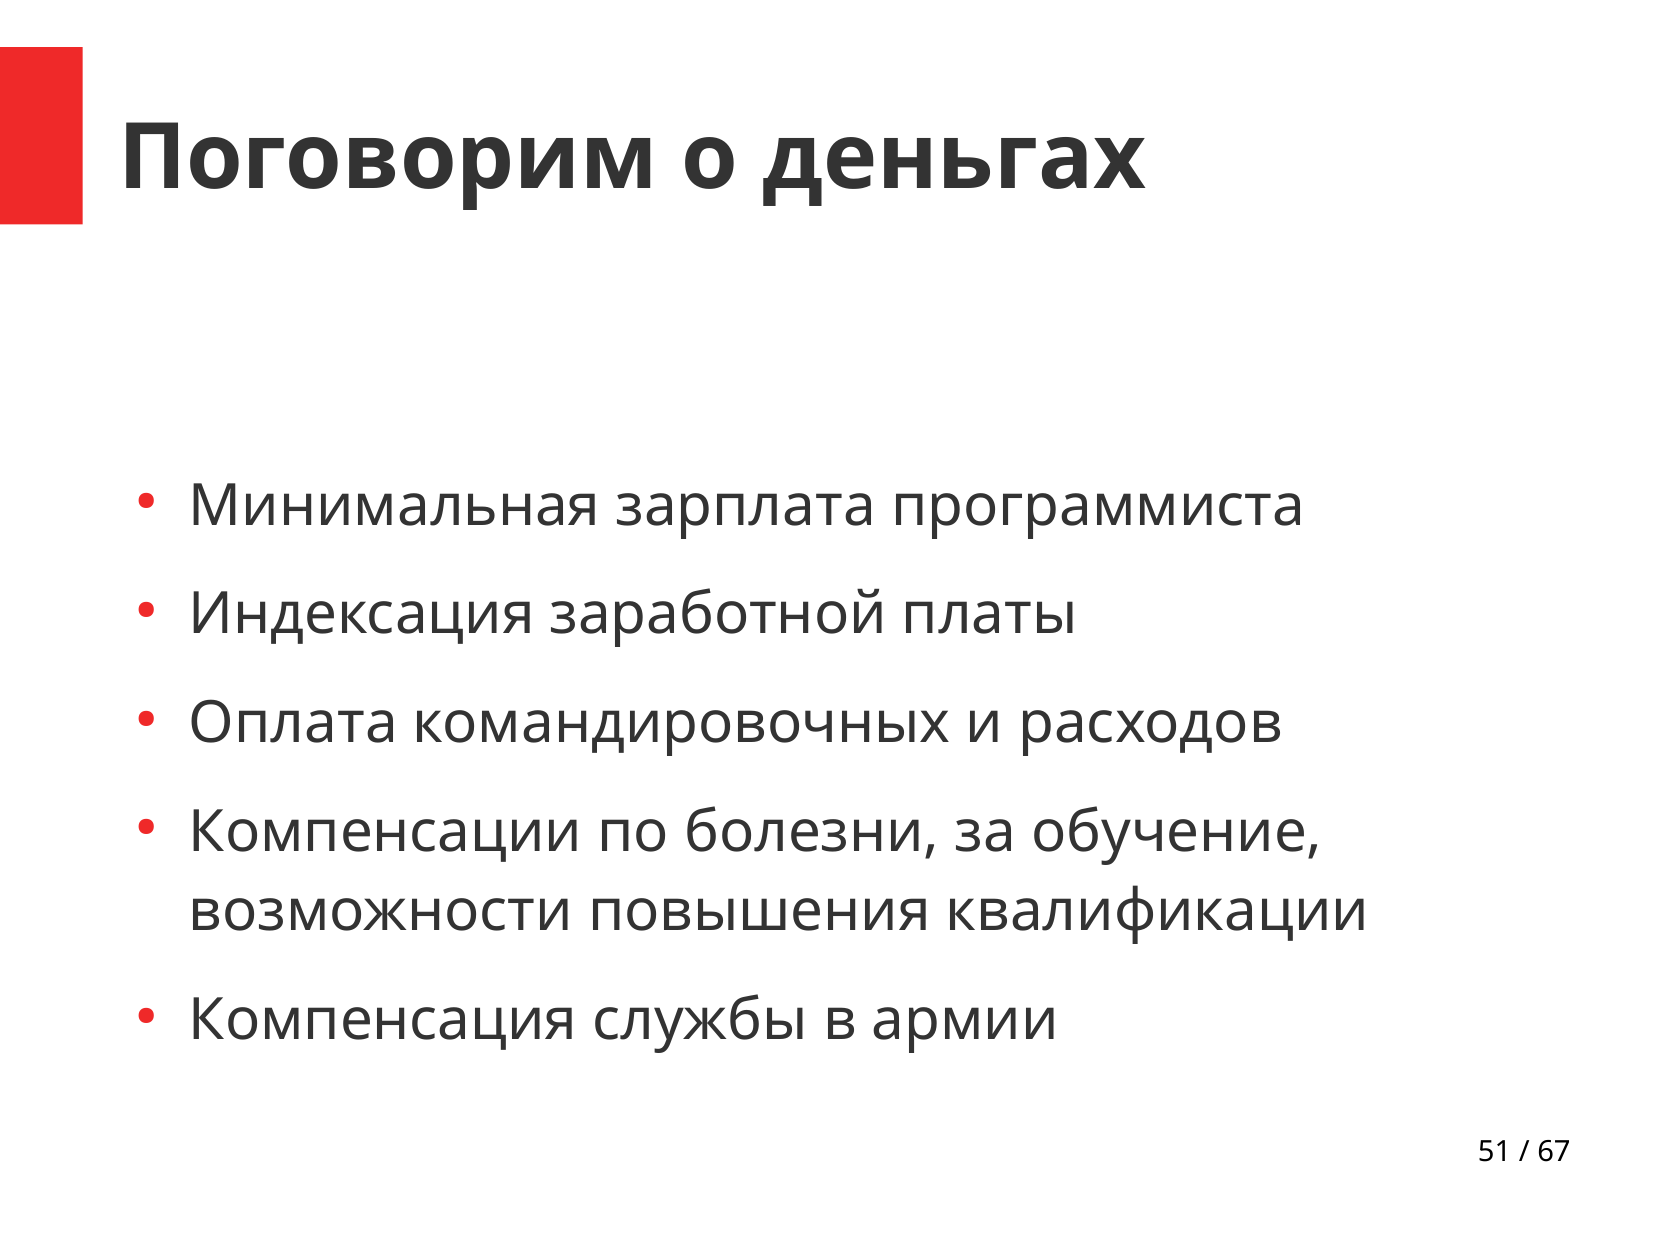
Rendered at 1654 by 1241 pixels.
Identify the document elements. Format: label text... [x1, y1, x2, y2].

list Минимальная зарплата программиста Индексация заработной платы Оплата командировочных и расходов Компенсации по болезни, за обучение, возможности повышения квалификации Компенсация службы в армии [118, 354, 1536, 1074]
title Поговорим о деньгах [118, 49, 1571, 257]
